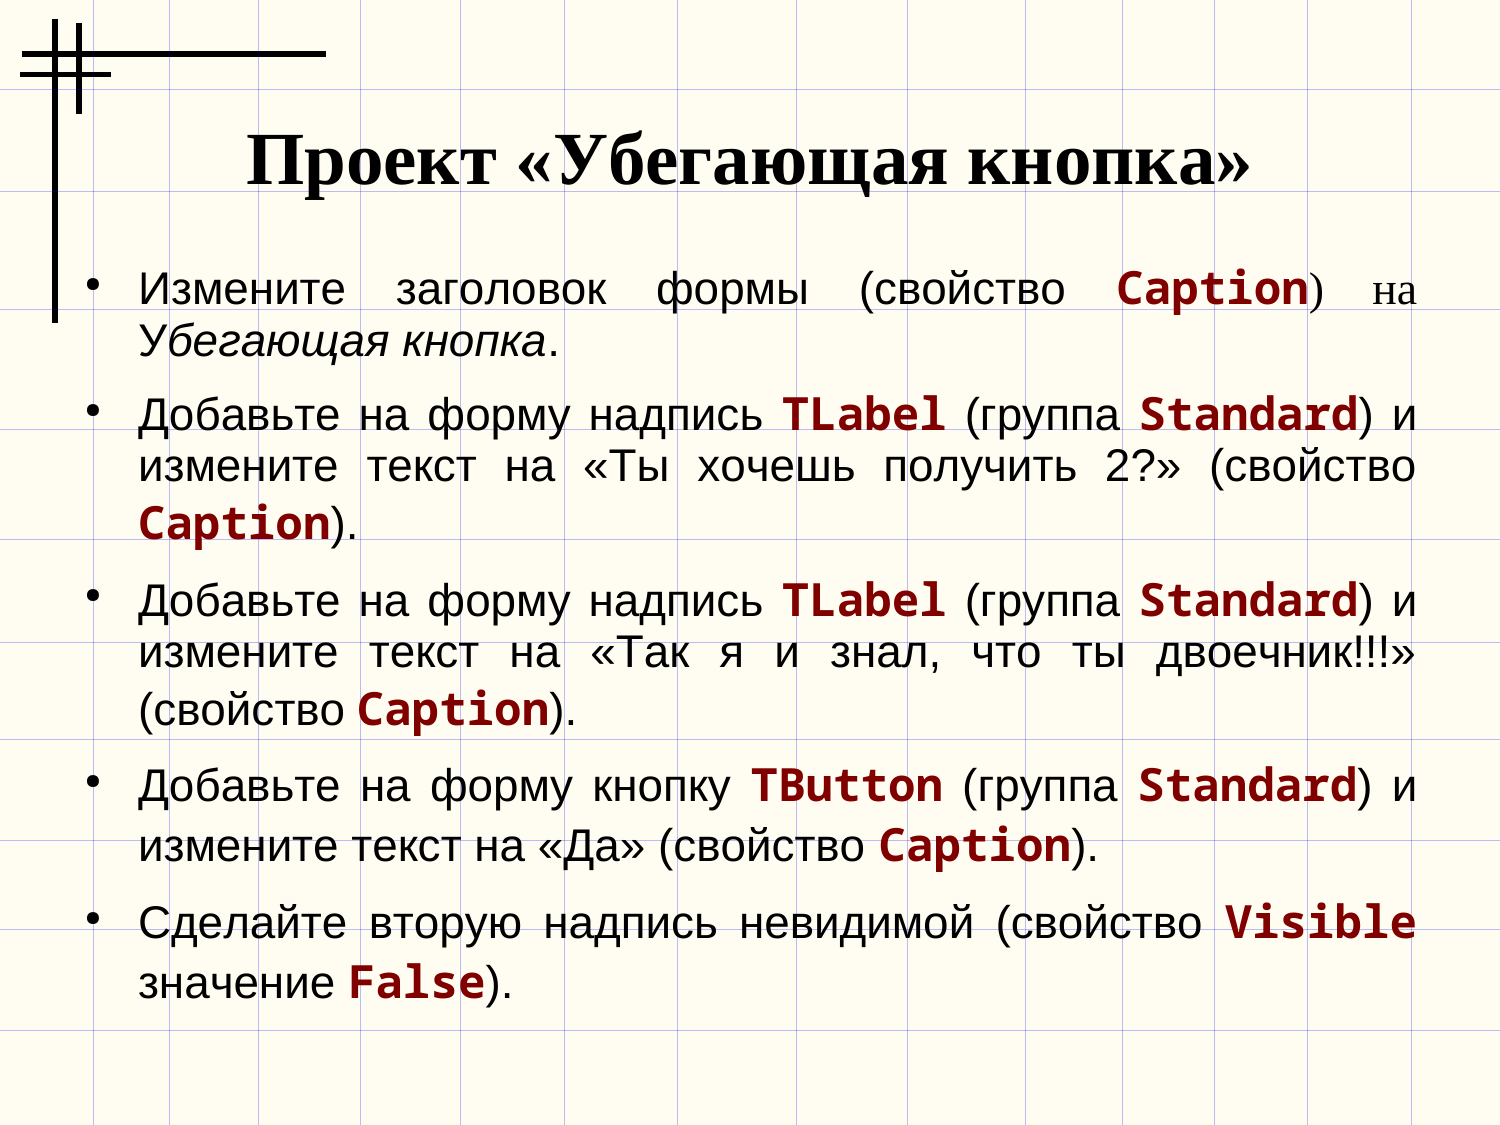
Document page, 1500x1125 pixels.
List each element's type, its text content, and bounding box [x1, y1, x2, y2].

title Проект «Убегающая кнопка» [75, 77, 1426, 241]
list Измените заголовок формы (свойство Caption) на Убегающая кнопка. Добавьте на форму надпись TLabel (группа Standard) и измените текст на «Ты хочешь получить 2?» (свойство Caption). Добавьте на форму надпись TLabel (группа Standard) и измените текст на «Так я и знал, что ты двоечник!!!» (свойство Caption). Добавьте на форму кнопку TButton (группа Standard) и измените текст на «Да» (свойство Caption). Сделайте вторую надпись невидимой (свойство Visible значение False). [67, 256, 1418, 1063]
